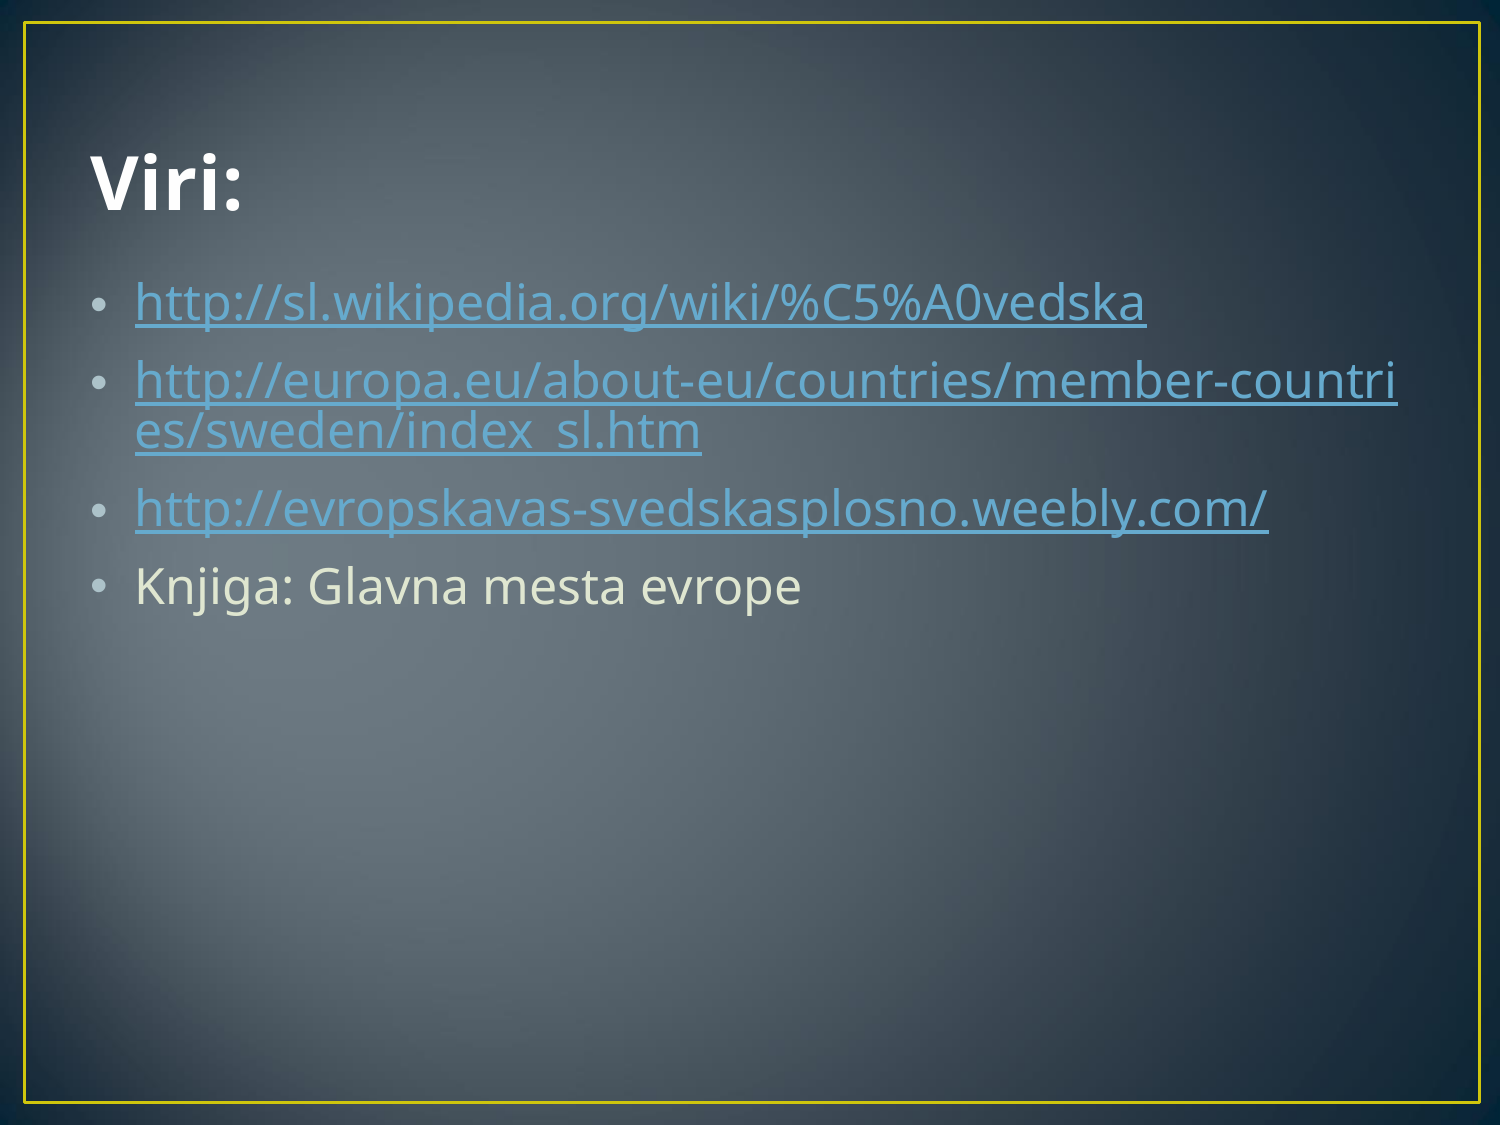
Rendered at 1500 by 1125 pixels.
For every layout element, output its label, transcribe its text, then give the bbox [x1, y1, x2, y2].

list http://sl.wikipedia.org/wiki/%C5%A0vedska http://europa.eu/about-eu/countries/member-countries/sweden/index_sl.htm http://evropskavas-svedskasplosno.weebly.com/ Knjiga: Glavna mesta evrope [75, 262, 1425, 1005]
title Viri: [75, 45, 1425, 233]
picture [0, 0, 1500, 1125]
